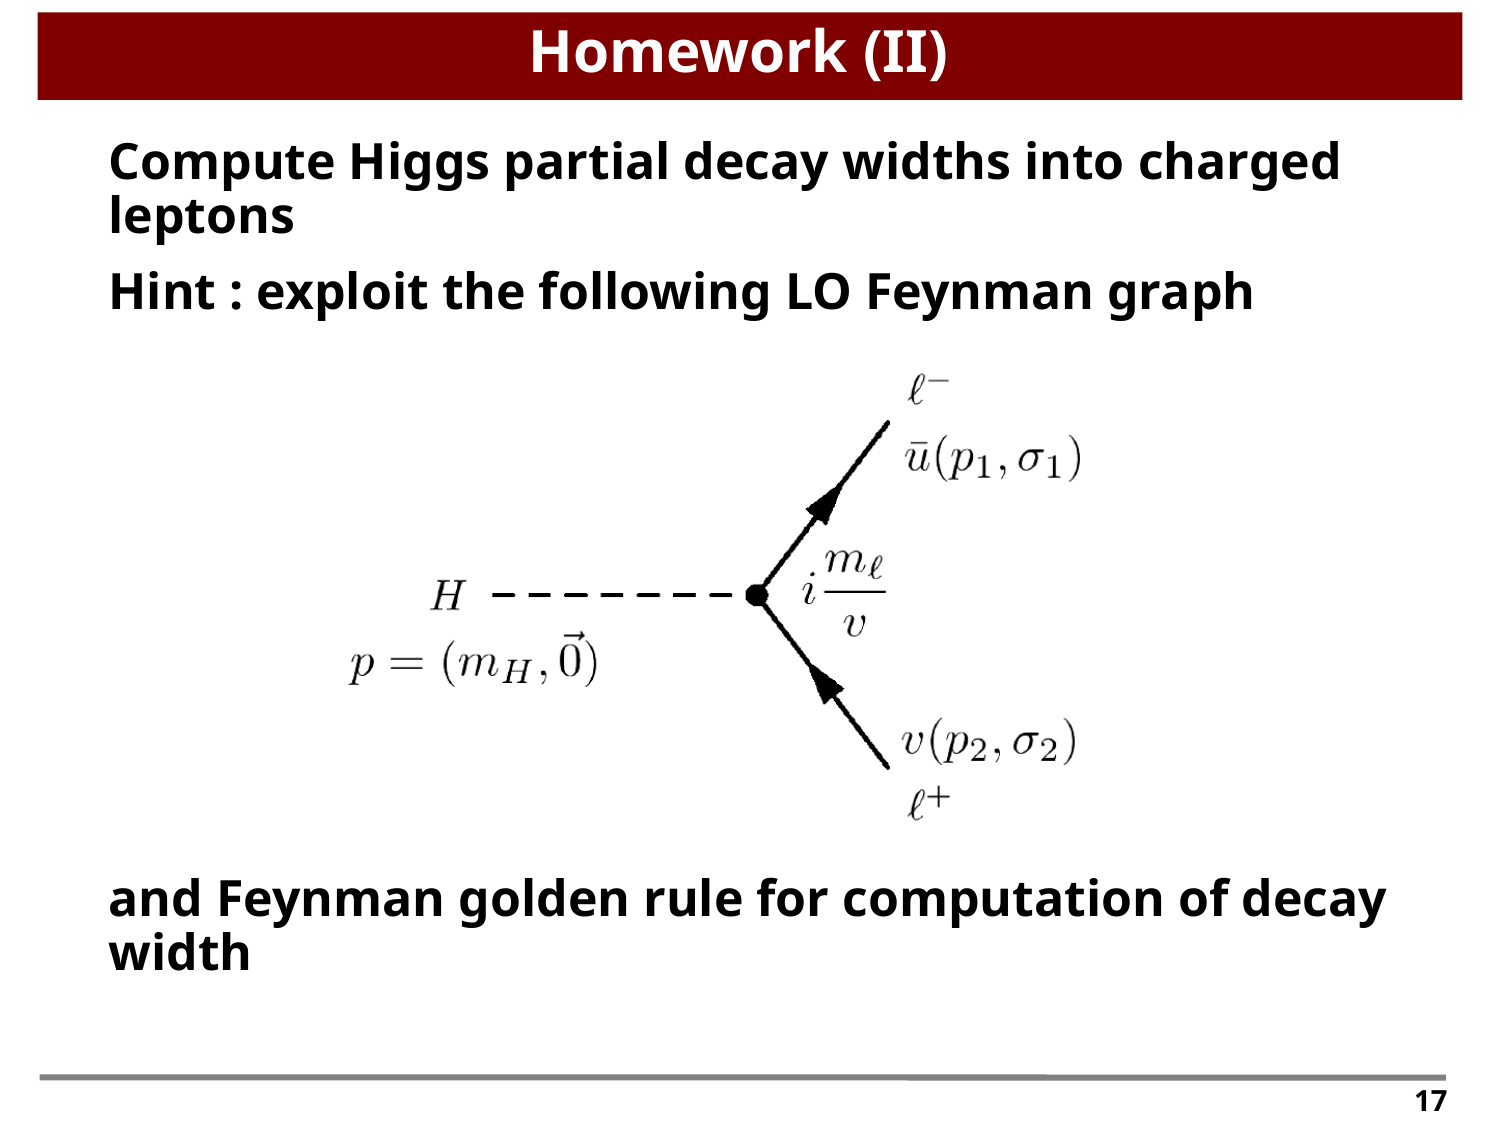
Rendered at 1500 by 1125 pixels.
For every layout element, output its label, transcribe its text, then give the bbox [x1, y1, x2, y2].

title Homework (II) [132, 12, 1345, 96]
picture [318, 326, 1109, 860]
list Compute Higgs partial decay widths into charged leptons Hint : exploit the following LO Feynman graph and Feynman golden rule for computation of decay width [37, 129, 1444, 991]
